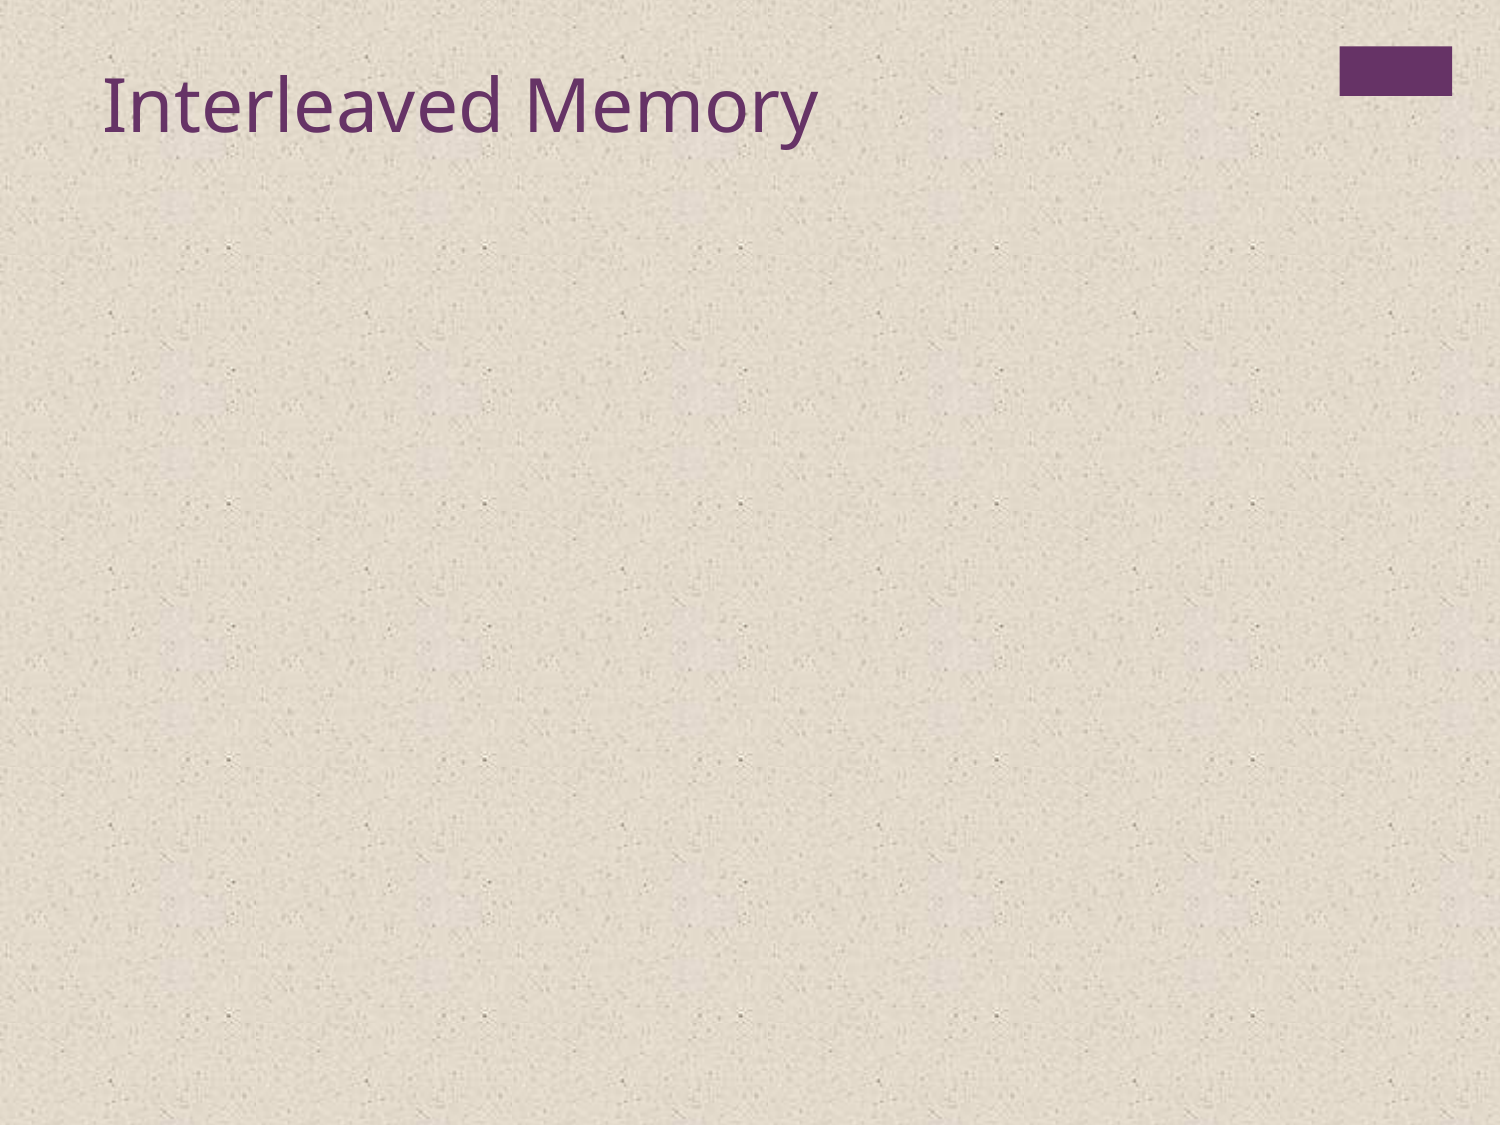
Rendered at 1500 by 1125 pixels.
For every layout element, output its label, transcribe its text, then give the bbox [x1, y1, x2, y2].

title Interleaved Memory [87, 50, 1328, 234]
picture [0, 0, 1500, 1125]
